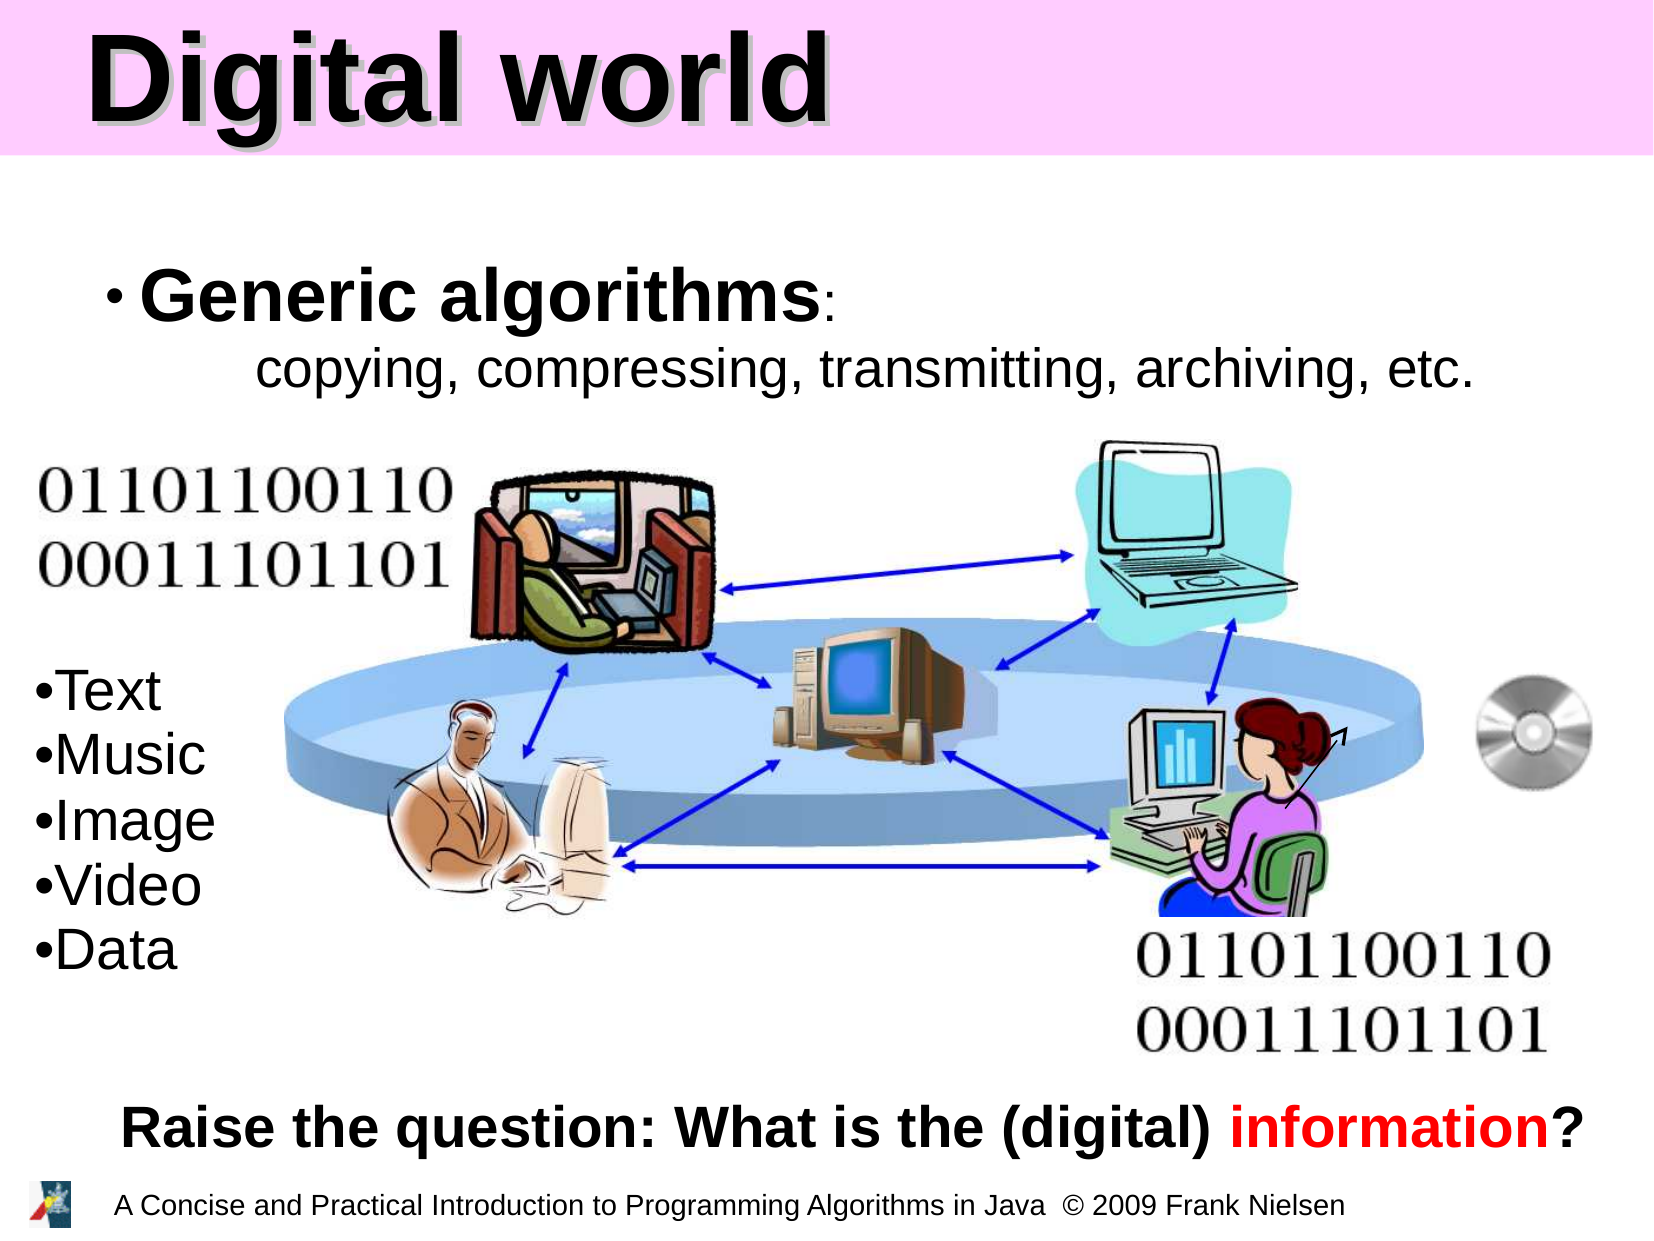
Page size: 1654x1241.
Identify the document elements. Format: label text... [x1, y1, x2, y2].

text_box Raise the question: What is the (digital) information? [105, 1086, 1601, 1168]
picture [1472, 671, 1598, 797]
text_box Generic algorithms: copying, compressing, transmitting, archiving, etc. [90, 245, 1595, 407]
picture [29, 1181, 71, 1228]
picture [38, 439, 1559, 1066]
text_box Digital world [0, 0, 1654, 156]
text_box Text Music Image Video Data [19, 649, 232, 991]
